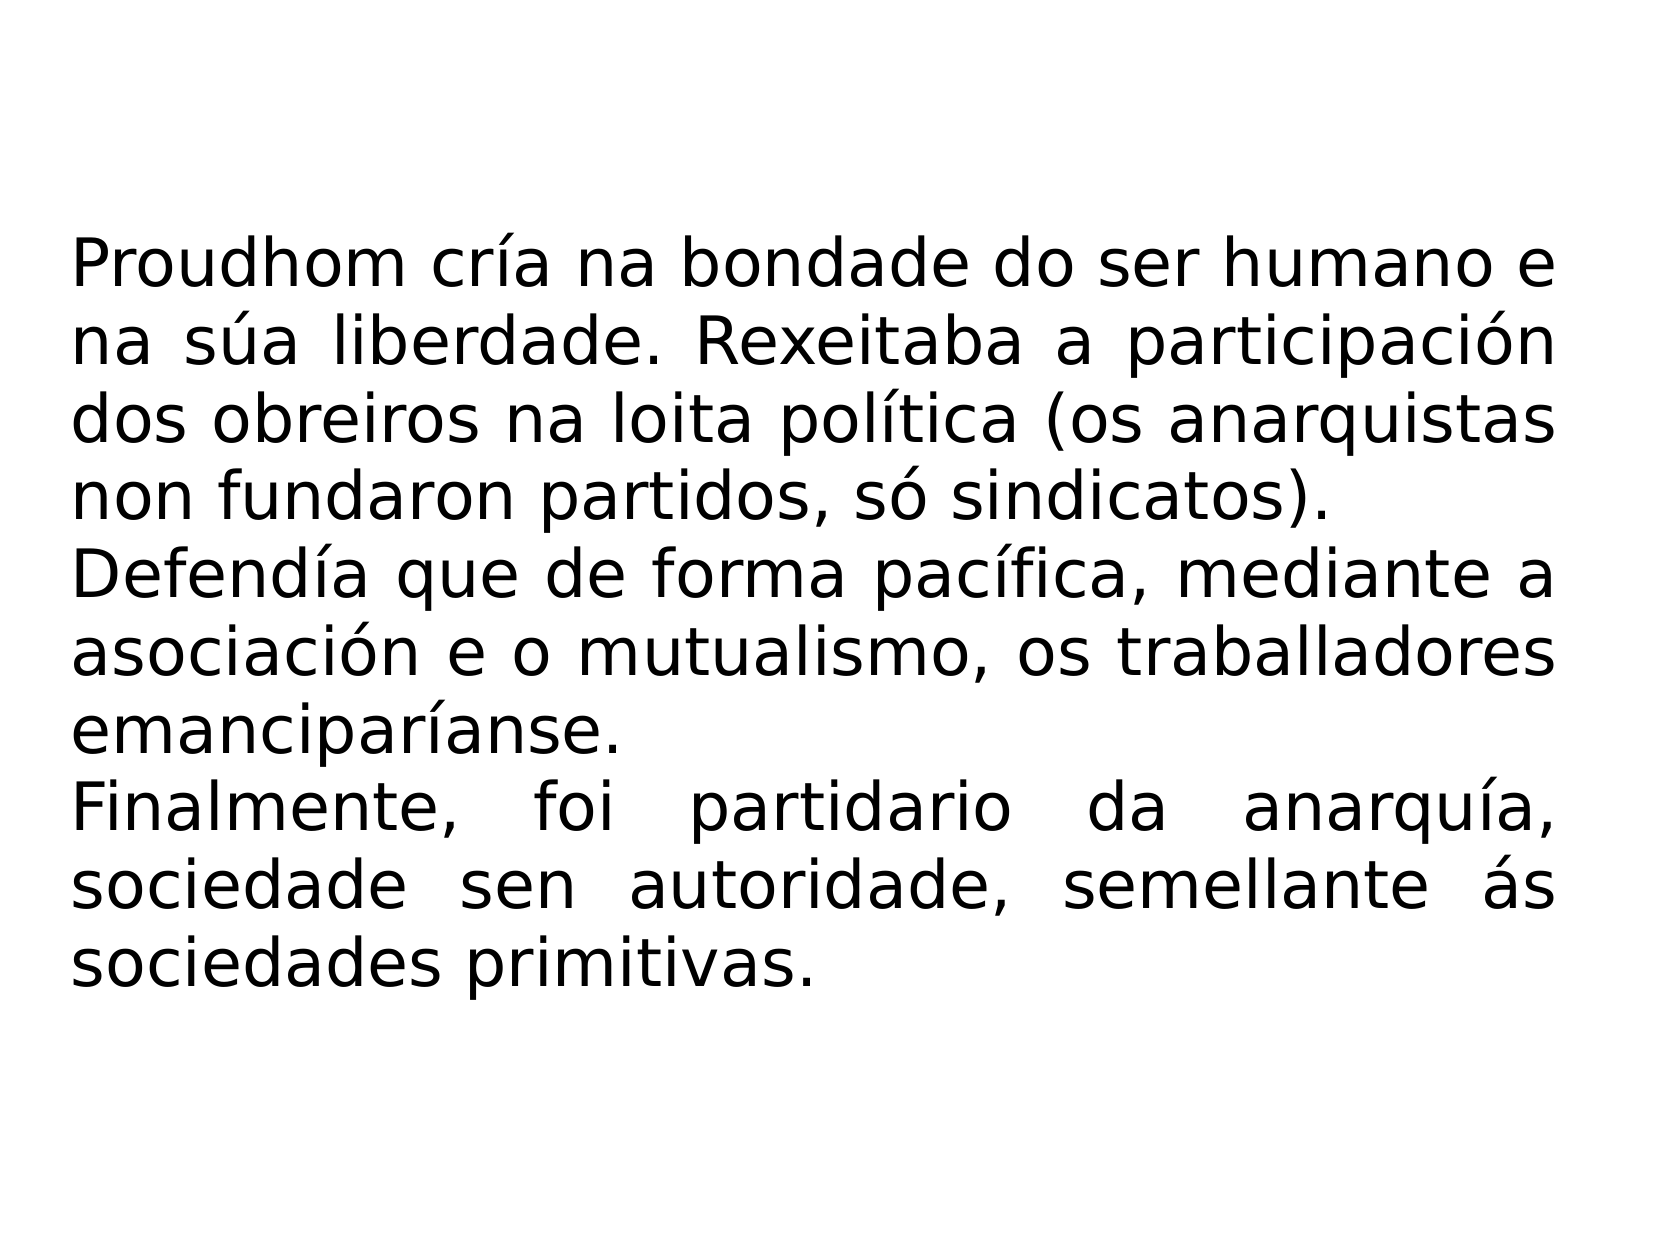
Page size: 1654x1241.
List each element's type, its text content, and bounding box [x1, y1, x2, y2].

subtitle Proudhom cría na bondade do ser humano e na súa liberdade. Rexeitaba a participación dos obreiros na loita política (os anarquistas non fundaron partidos, só sindicatos). Defendía que de forma pacífica, mediante a asociación e o mutualismo, os traballadores emanciparíanse. Finalmente, foi partidario da anarquía, sociedade sen autoridade, semellante ás sociedades primitivas. [70, 224, 1560, 1003]
